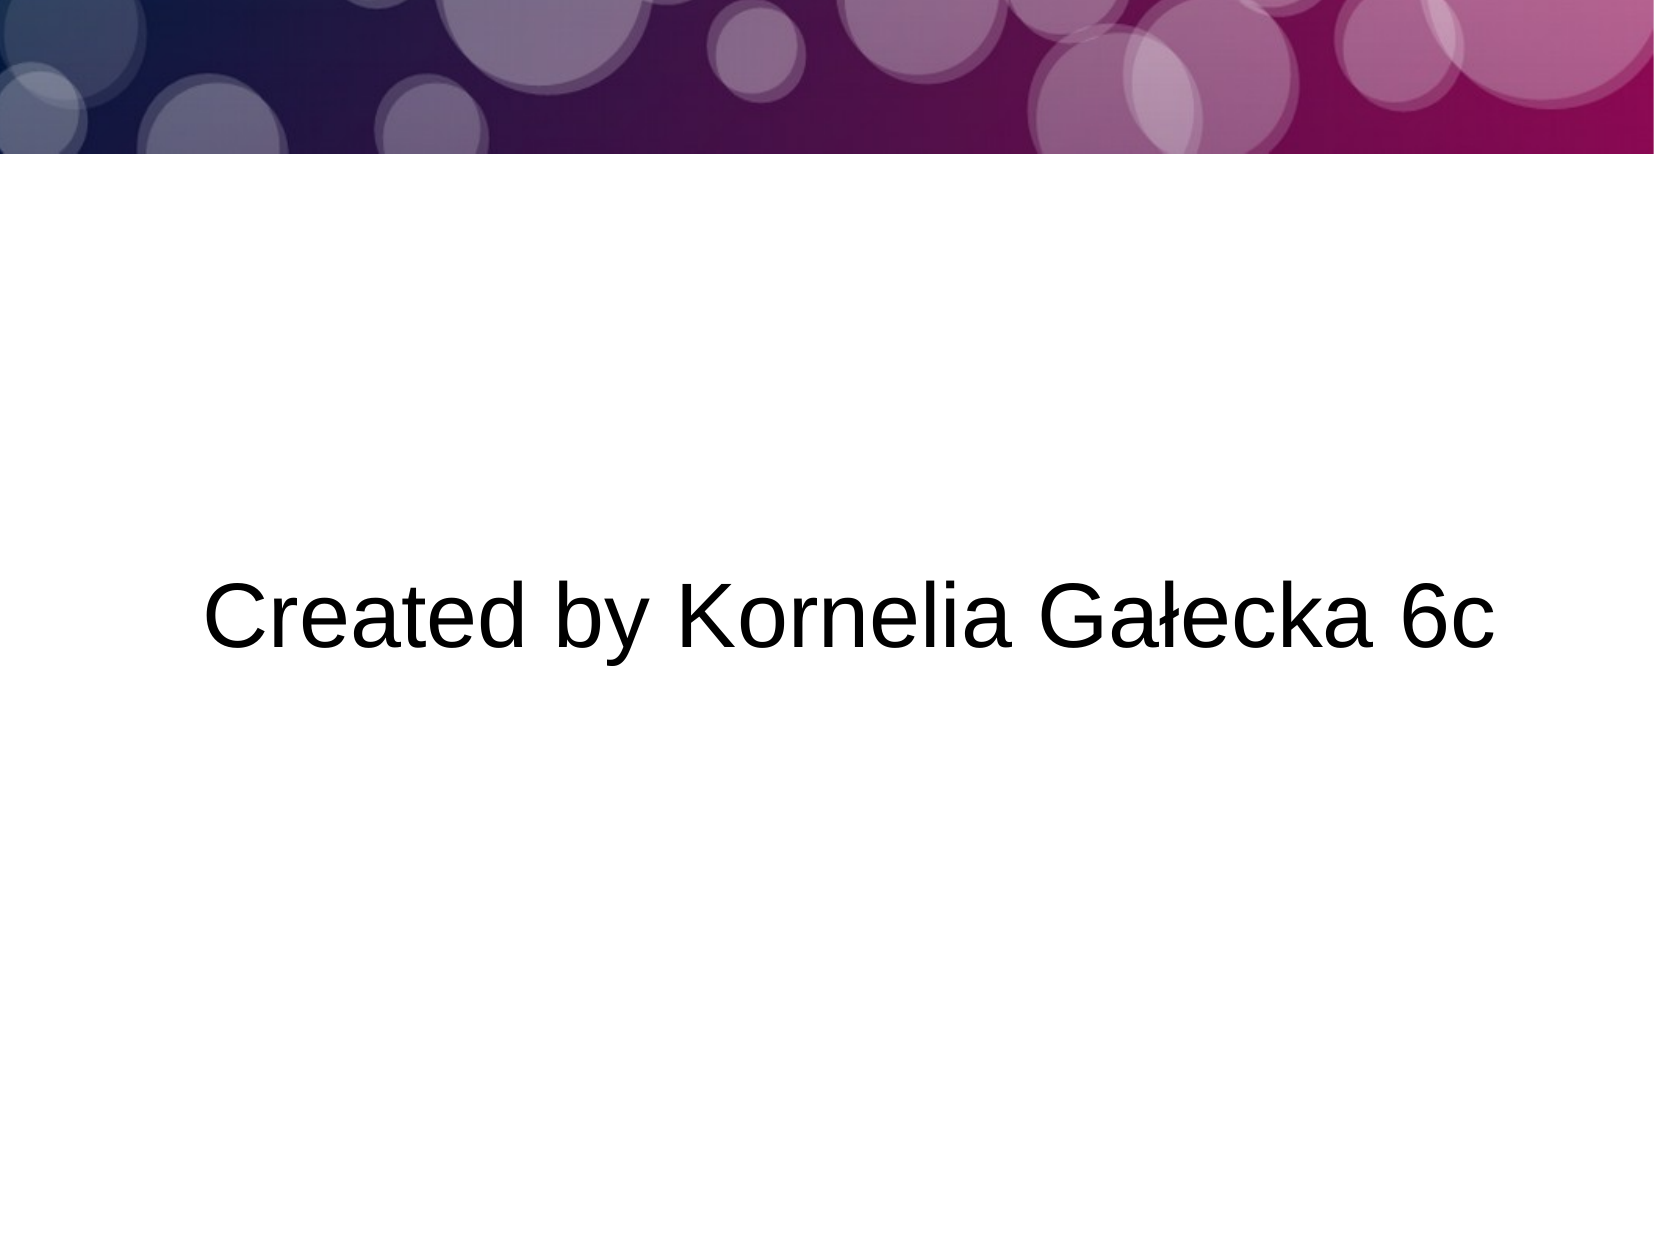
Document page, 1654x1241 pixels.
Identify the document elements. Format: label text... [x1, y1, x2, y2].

title Created by Kornelia Gałecka 6c [106, 525, 1595, 697]
